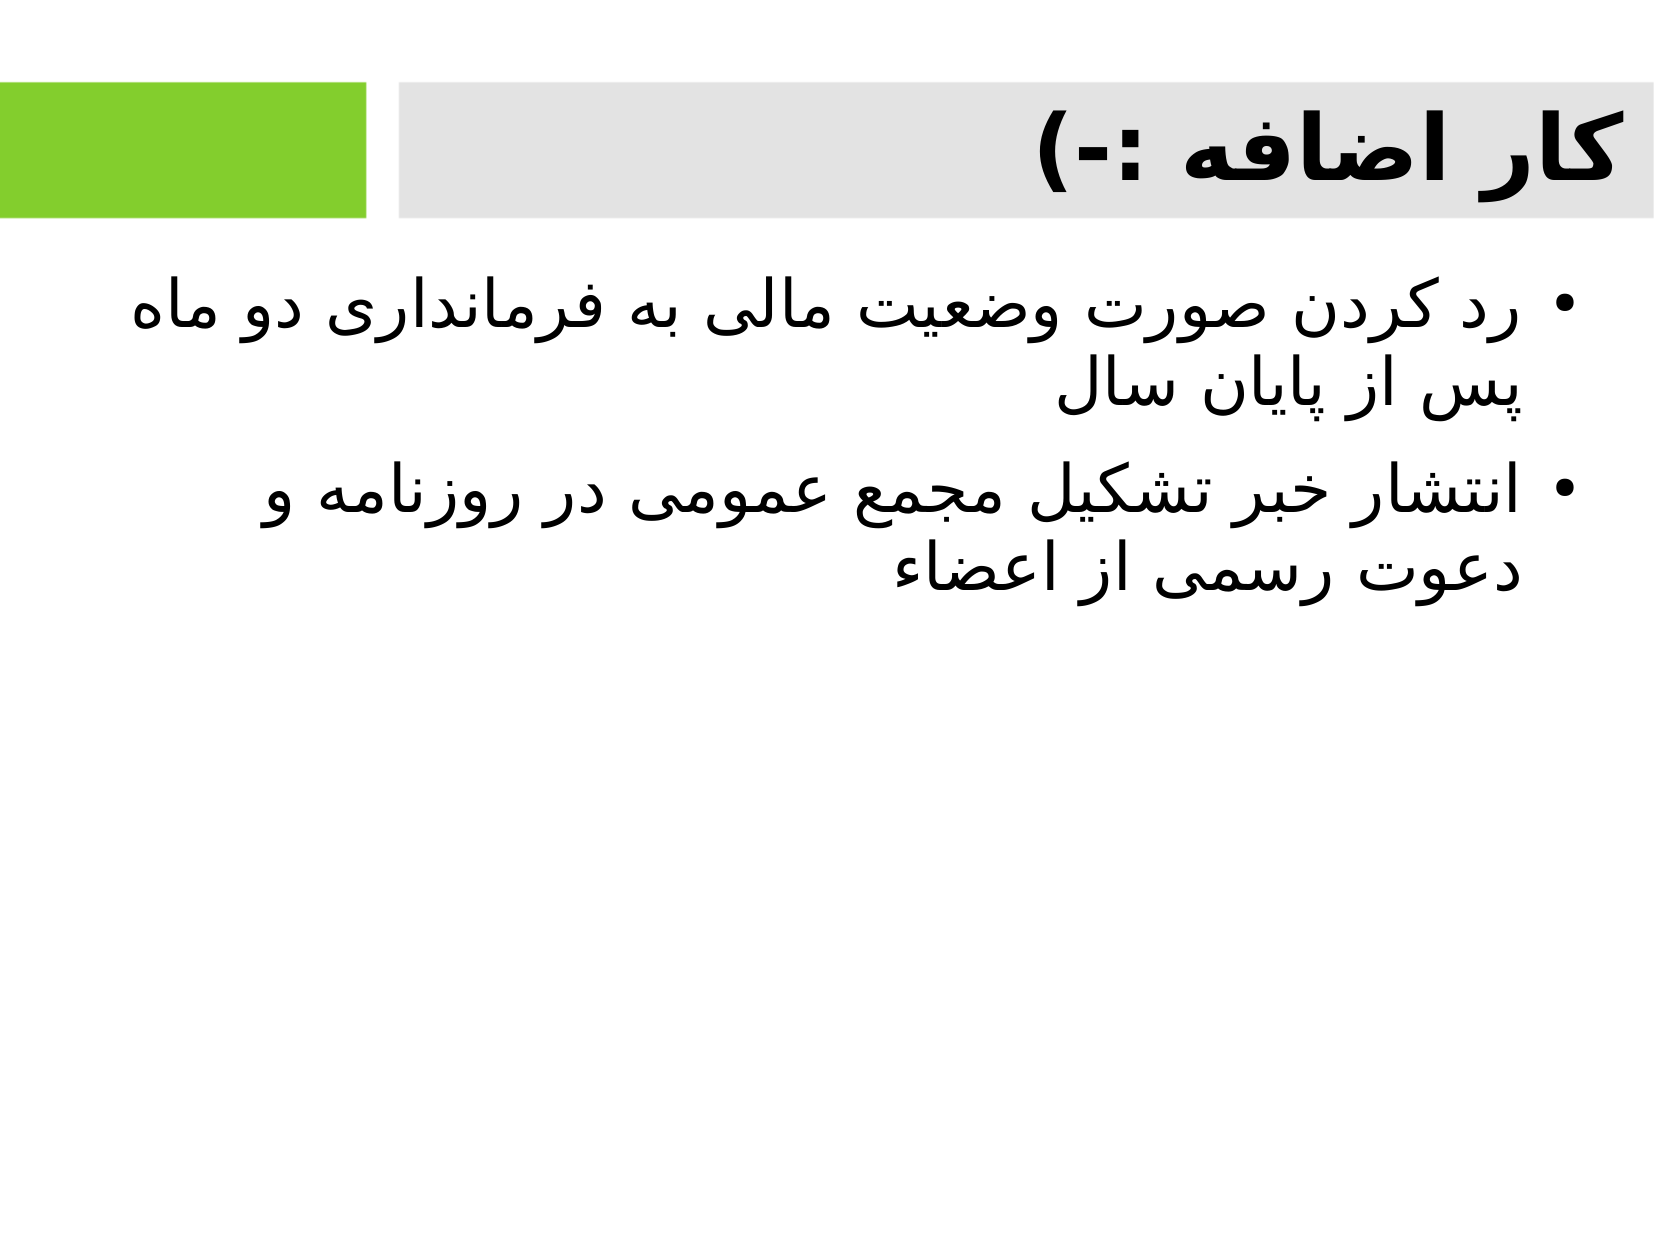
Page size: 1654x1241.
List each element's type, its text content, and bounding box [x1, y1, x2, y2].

list رد کردن صورت وضعیت مالی به فرمانداری دو ماه پس از پایان سال انتشار خبر تشکیل مجمع عمومی در روزنامه و دعوت رسمی از اعضاء [82, 265, 1595, 1152]
title کار اضافه :-) [313, 73, 1625, 223]
picture [0, 0, 1654, 1241]
